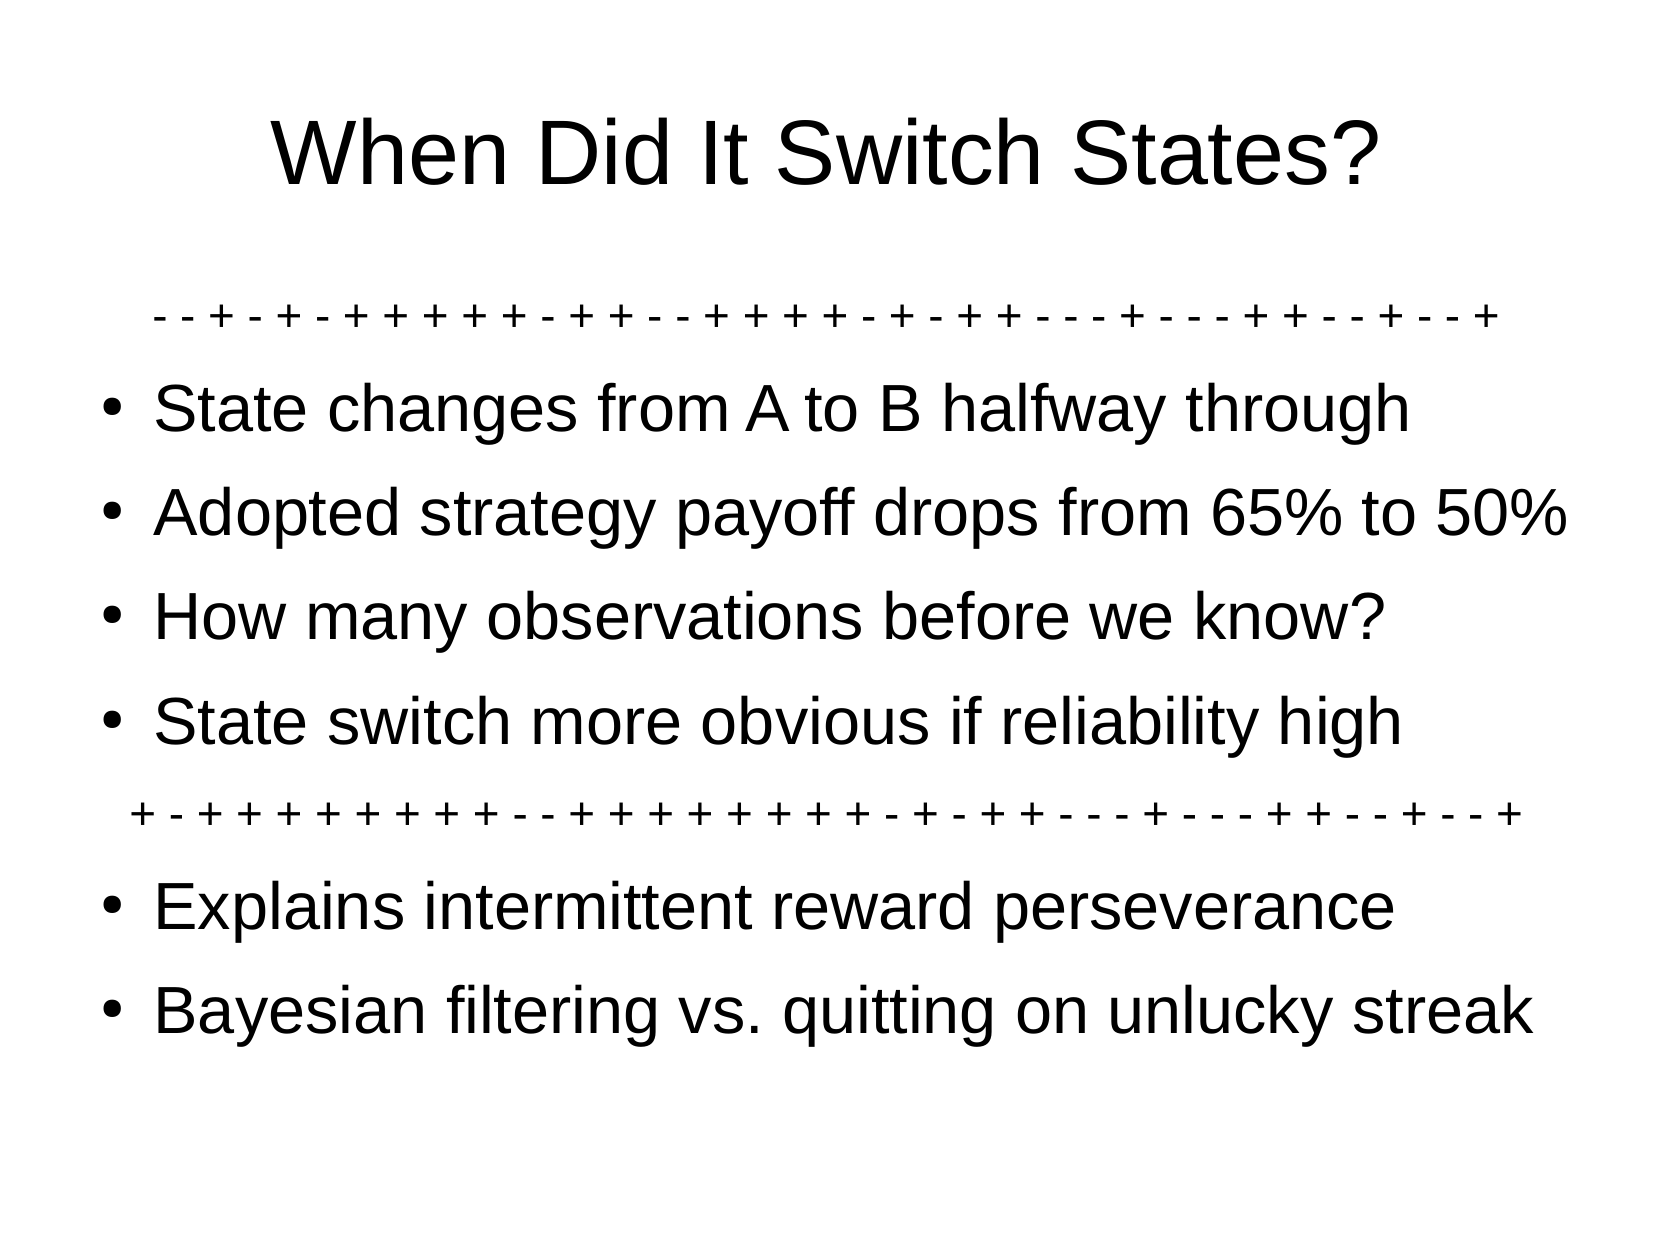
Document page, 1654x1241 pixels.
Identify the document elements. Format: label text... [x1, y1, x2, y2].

title When Did It Switch States? [82, 49, 1571, 257]
list - - + - + - + + + + + - + + - - + + + + - + - + + - - - + - - - + + - - + - - + State changes from A to B halfway through Adopted strategy payoff drops from 65% to 50% How many observations before we know? State switch more obvious if reliability high + - + + + + + + + + - - + + + + + + + + - + - + + - - - + - - - + + - - + - - + Explains intermittent reward perseverance Bayesian filtering vs. quitting on unlucky streak [82, 290, 1571, 1109]
